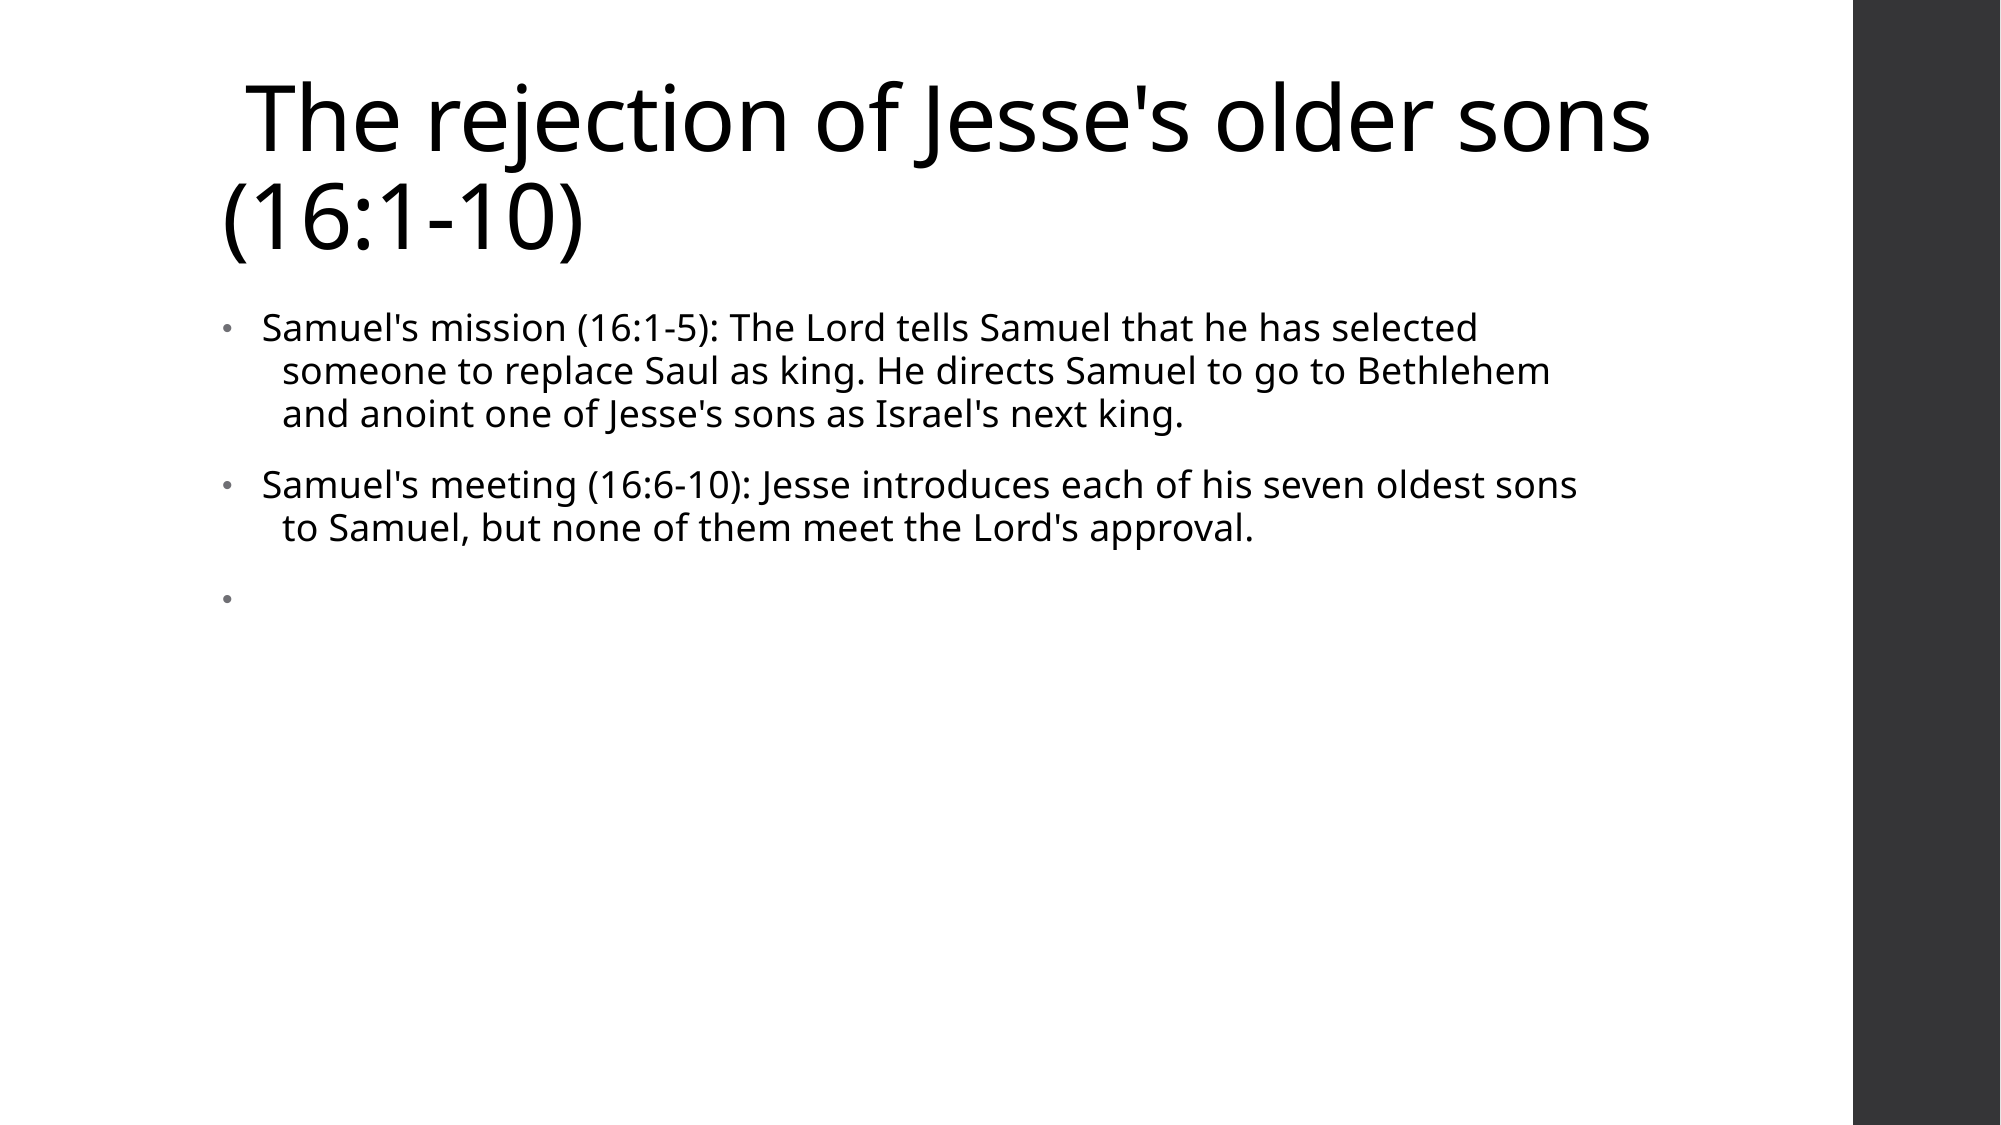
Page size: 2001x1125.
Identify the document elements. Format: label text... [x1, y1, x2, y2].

list Samuel's mission (16:1-5): The Lord tells Samuel that he has selected someone to replace Saul as king. He directs Samuel to go to Bethlehem and anoint one of Jesse's sons as Israel's next king. Samuel's meeting (16:6-10): Jesse introduces each of his seven oldest sons to Samuel, but none of them meet the Lord's approval. [206, 299, 1617, 1014]
title The rejection of Jesse's older sons (16:1-10) [206, 60, 1797, 278]
